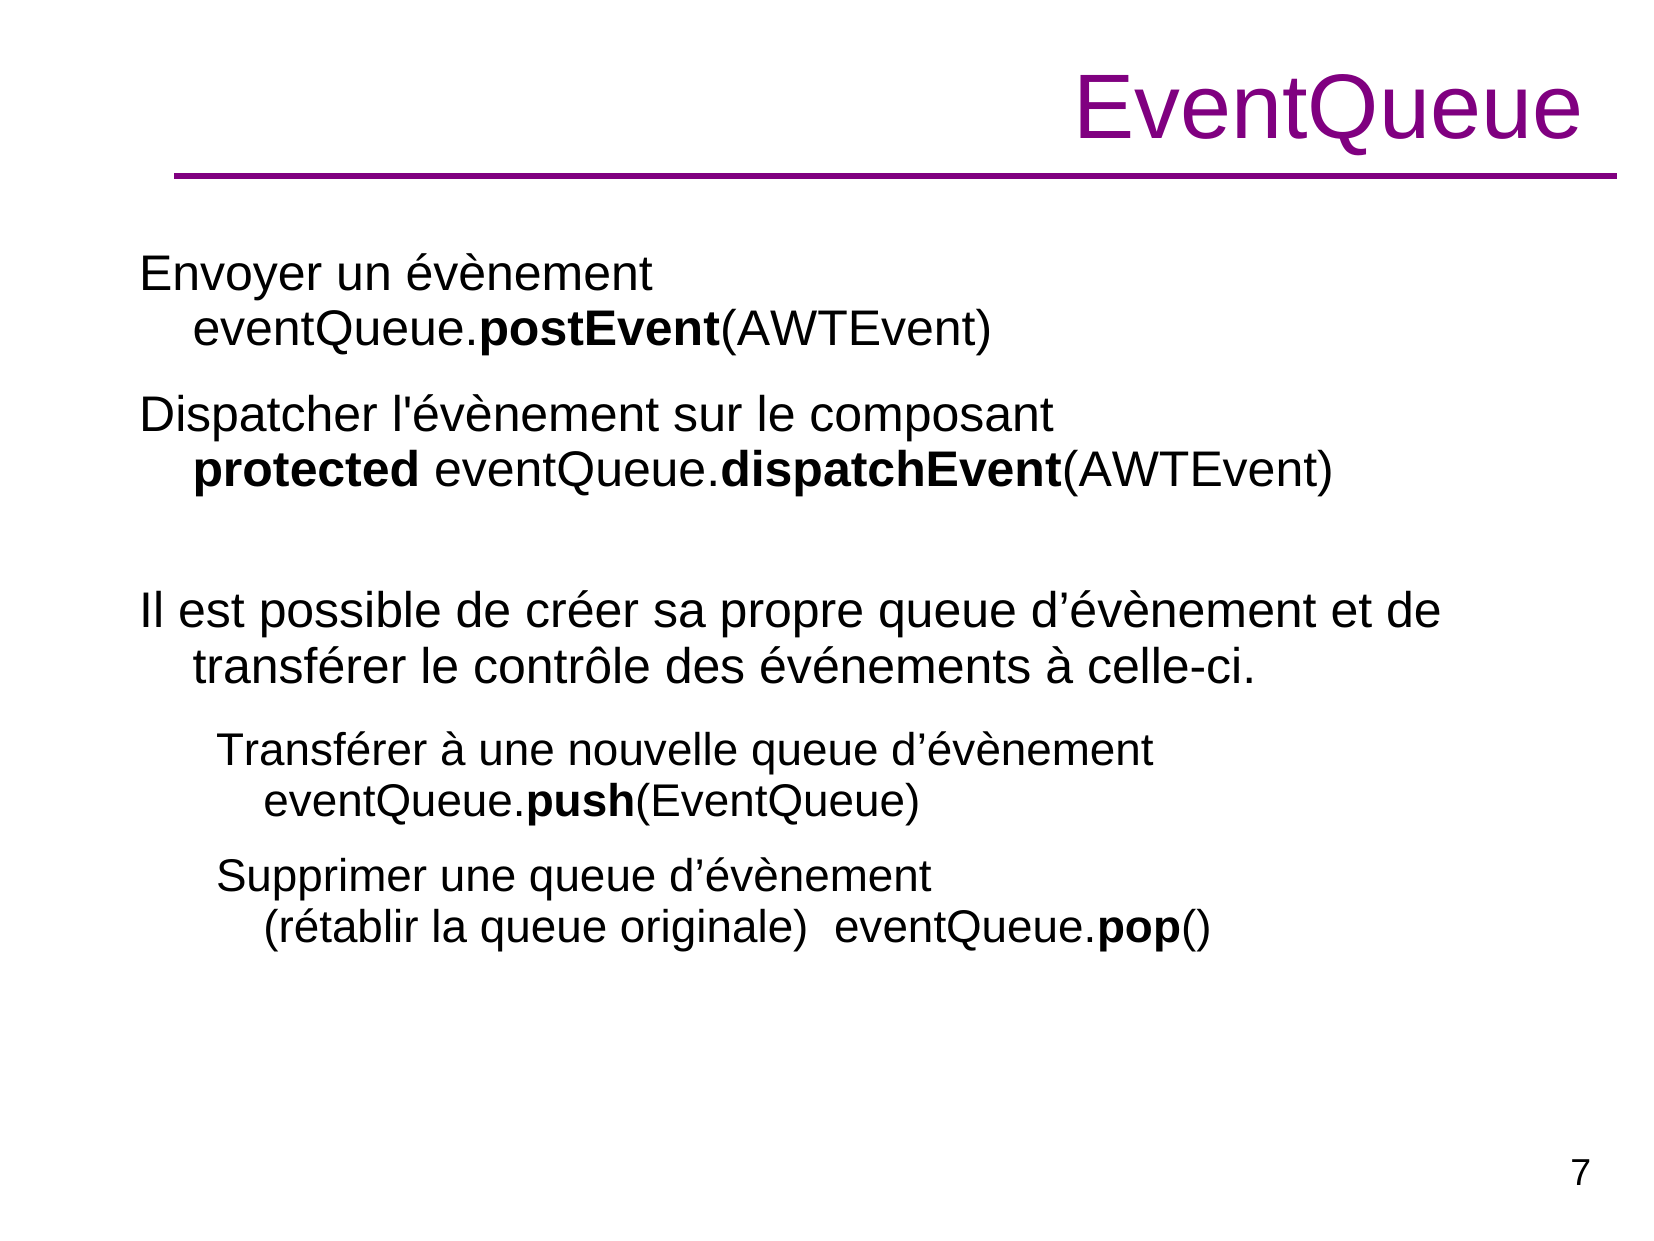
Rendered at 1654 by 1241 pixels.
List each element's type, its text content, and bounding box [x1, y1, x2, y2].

list Envoyer un évènement eventQueue.postEvent(AWTEvent) Dispatcher l'évènement sur le composant protected eventQueue.dispatchEvent(AWTEvent) Il est possible de créer sa propre queue d’évènement et de transférer le contrôle des événements à celle-ci. Transférer à une nouvelle queue d’évènement eventQueue.push(EventQueue) Supprimer une queue d’évènement (rétablir la queue originale) eventQueue.pop() [121, 244, 1534, 1162]
title EventQueue [84, 55, 1584, 159]
